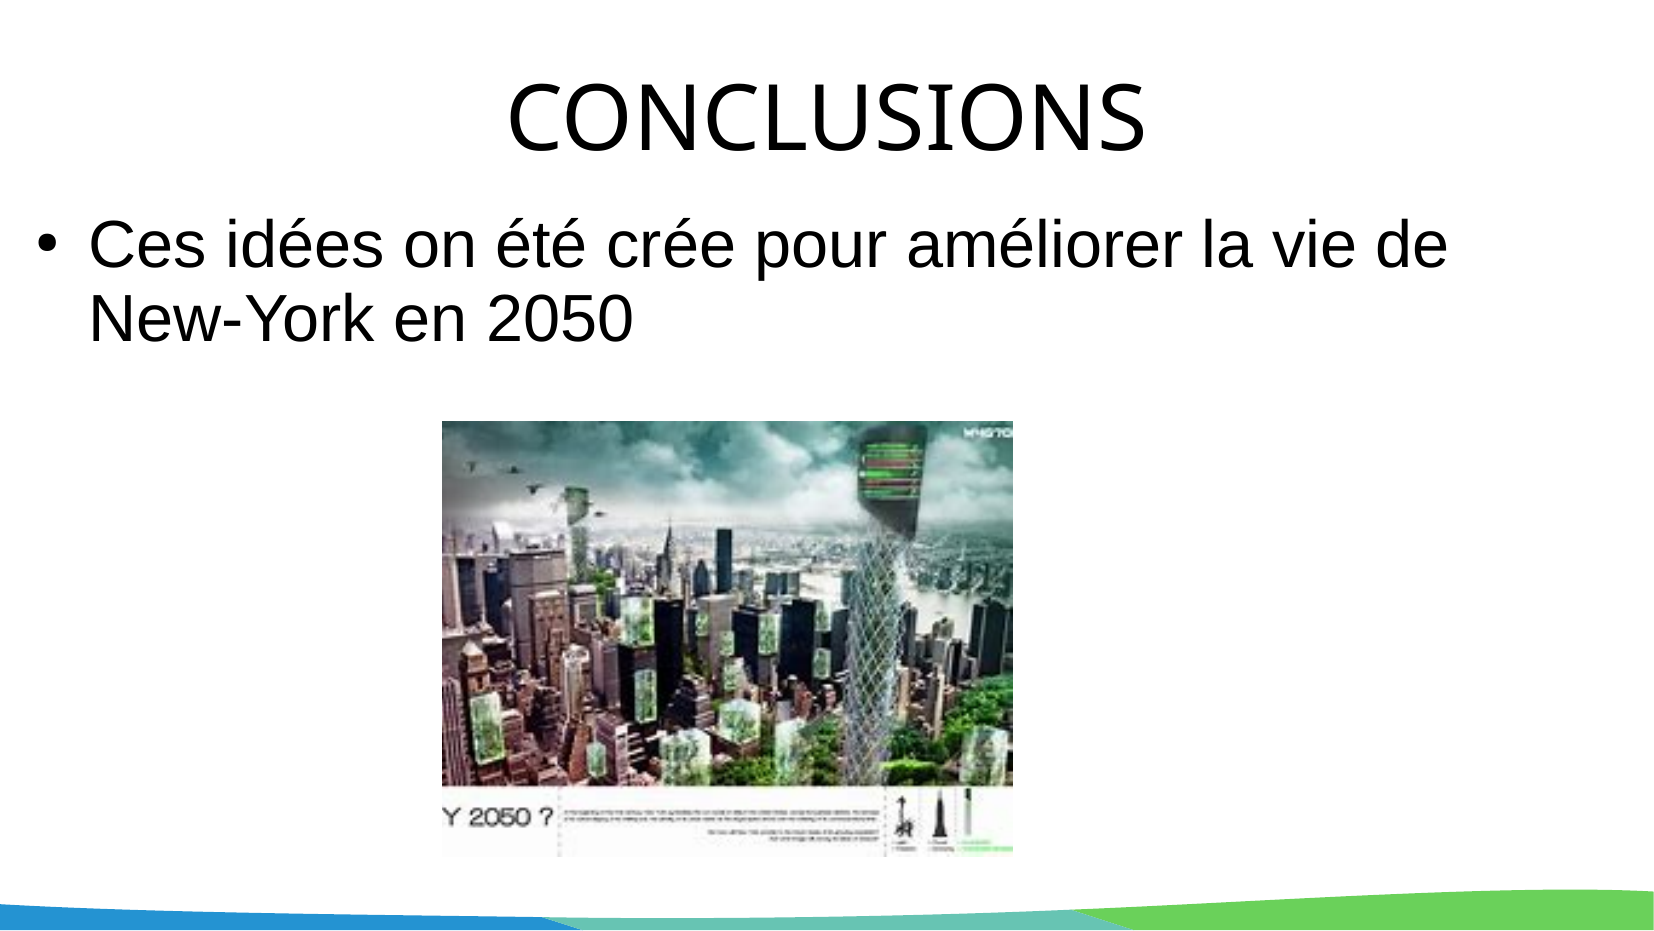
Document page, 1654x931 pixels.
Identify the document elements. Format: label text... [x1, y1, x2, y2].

list Ces idées on été crée pour améliorer la vie de New-York en 2050 [17, 206, 1506, 464]
title CONCLUSIONS [82, 37, 1571, 193]
picture [442, 421, 1013, 857]
